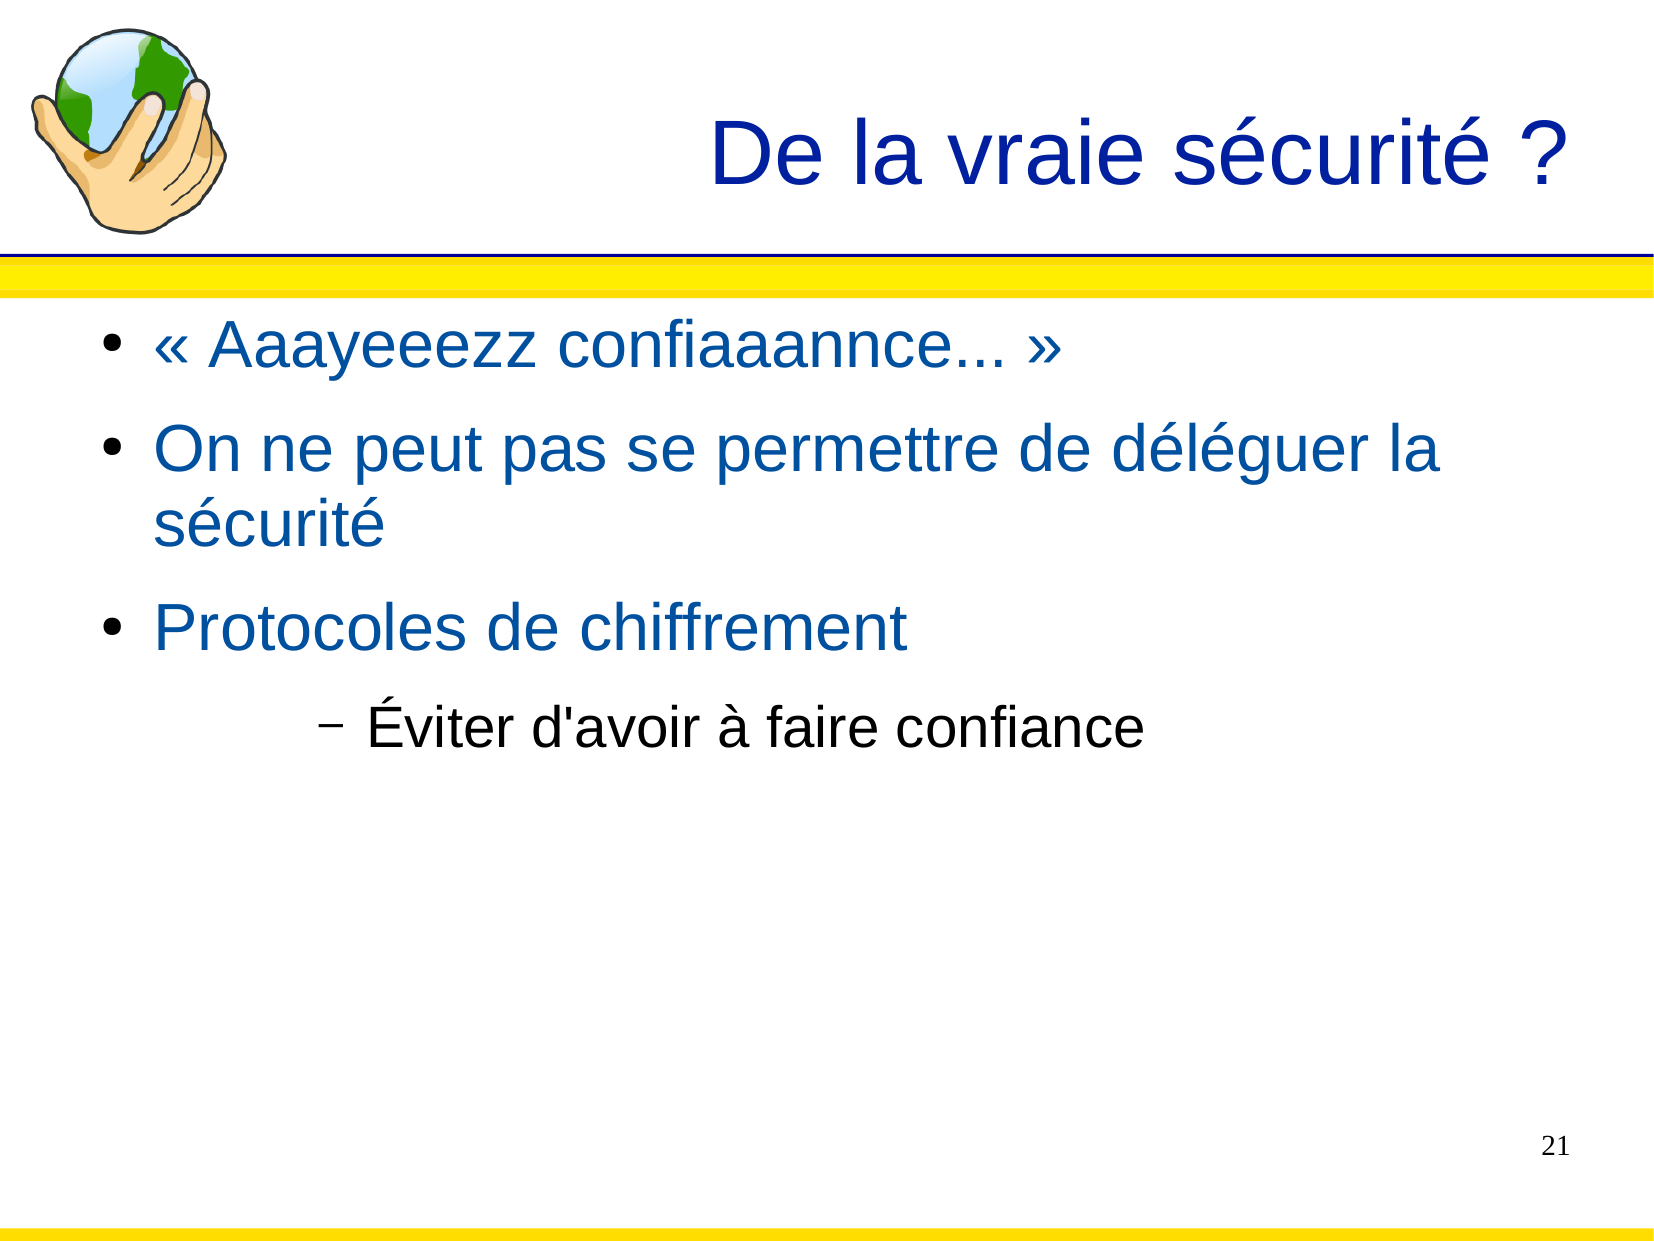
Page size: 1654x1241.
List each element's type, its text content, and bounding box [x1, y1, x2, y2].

list « Aaayeeezz confiaaannce... » On ne peut pas se permettre de déléguer la sécurité Protocoles de chiffrement Éviter d'avoir à faire confiance [82, 307, 1571, 1126]
title De la vraie sécurité ? [372, 49, 1571, 257]
picture [11, 14, 246, 248]
